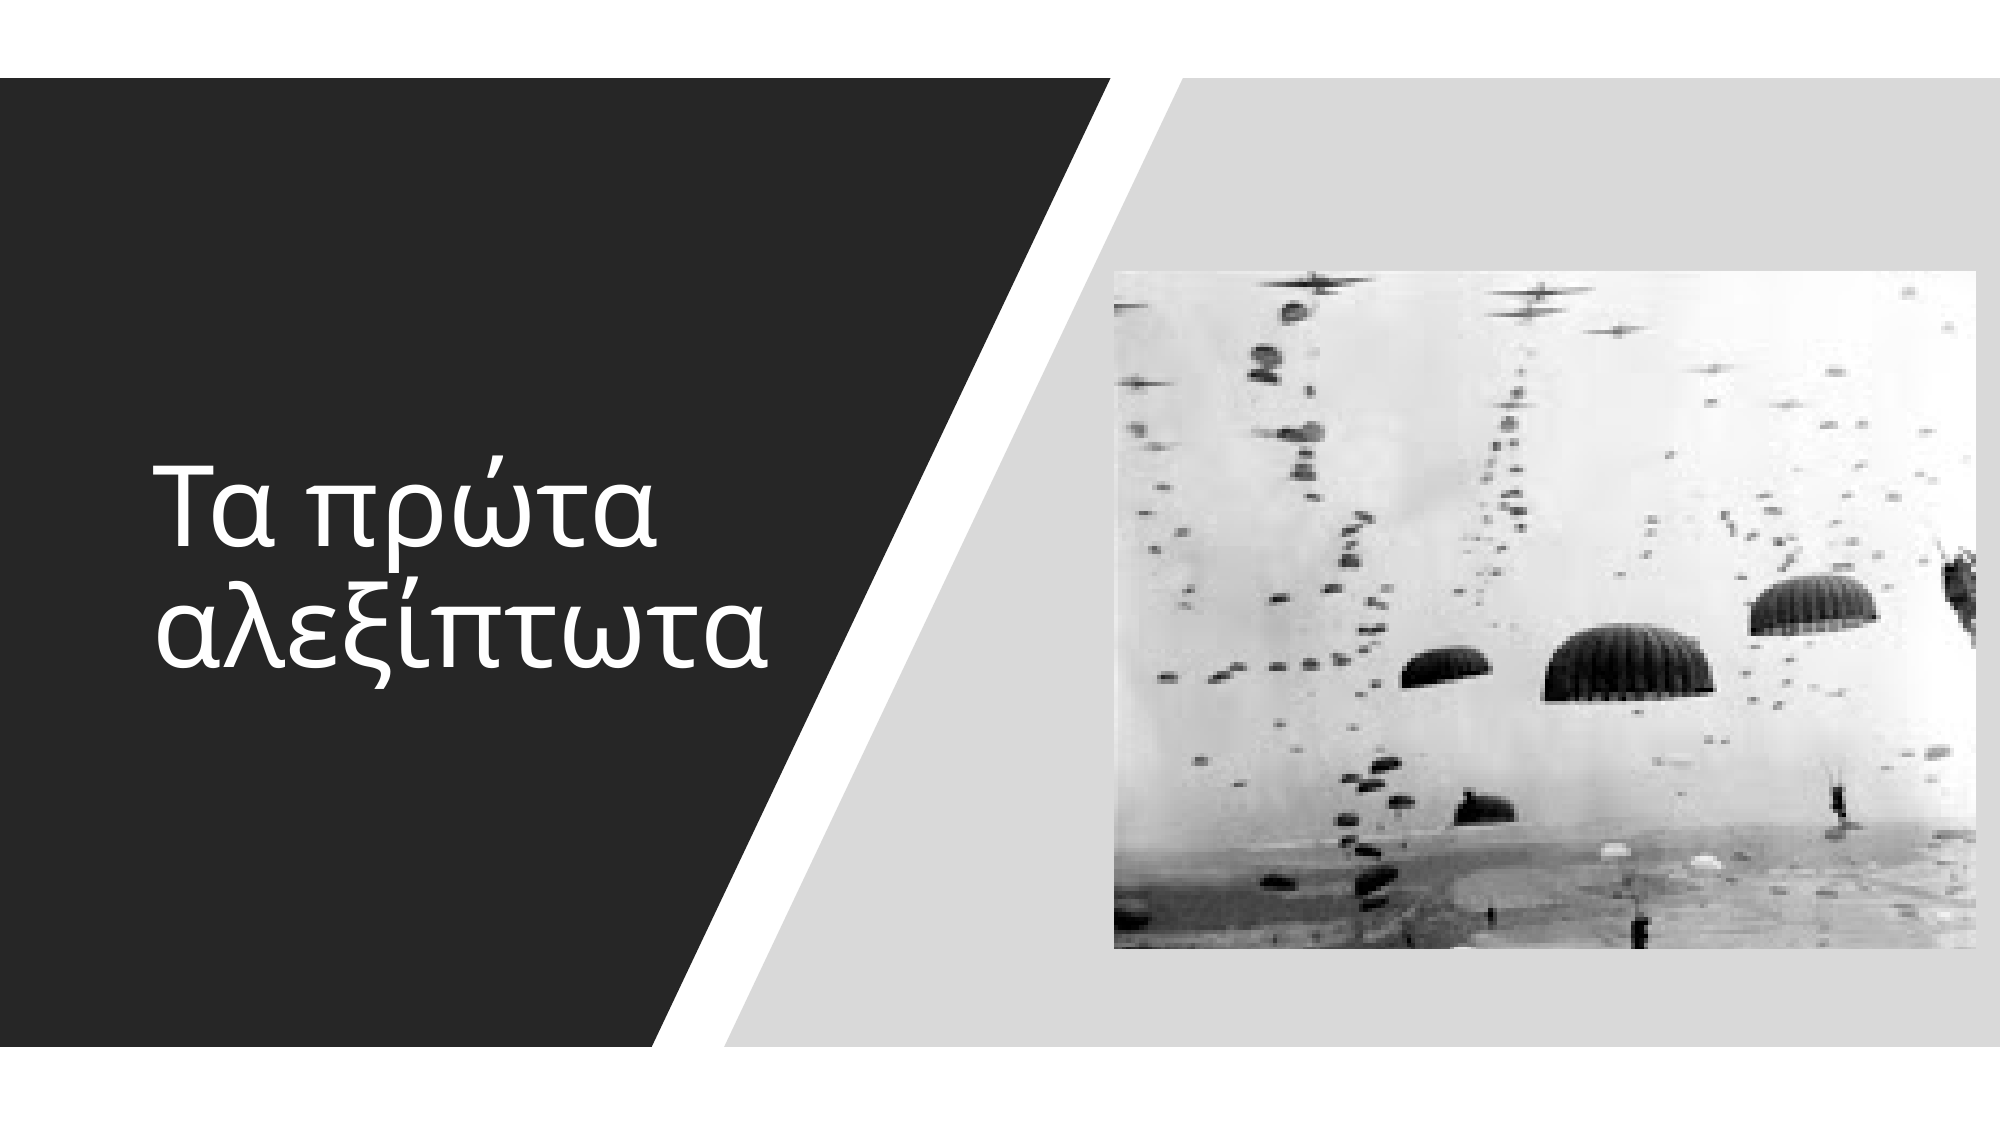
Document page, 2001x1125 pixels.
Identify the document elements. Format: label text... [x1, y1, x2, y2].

text_box [724, 78, 2000, 1047]
picture [1097, 271, 2000, 949]
title Τα πρώτα αλεξίπτωτα [138, 271, 831, 700]
text_box [0, 78, 1111, 1047]
